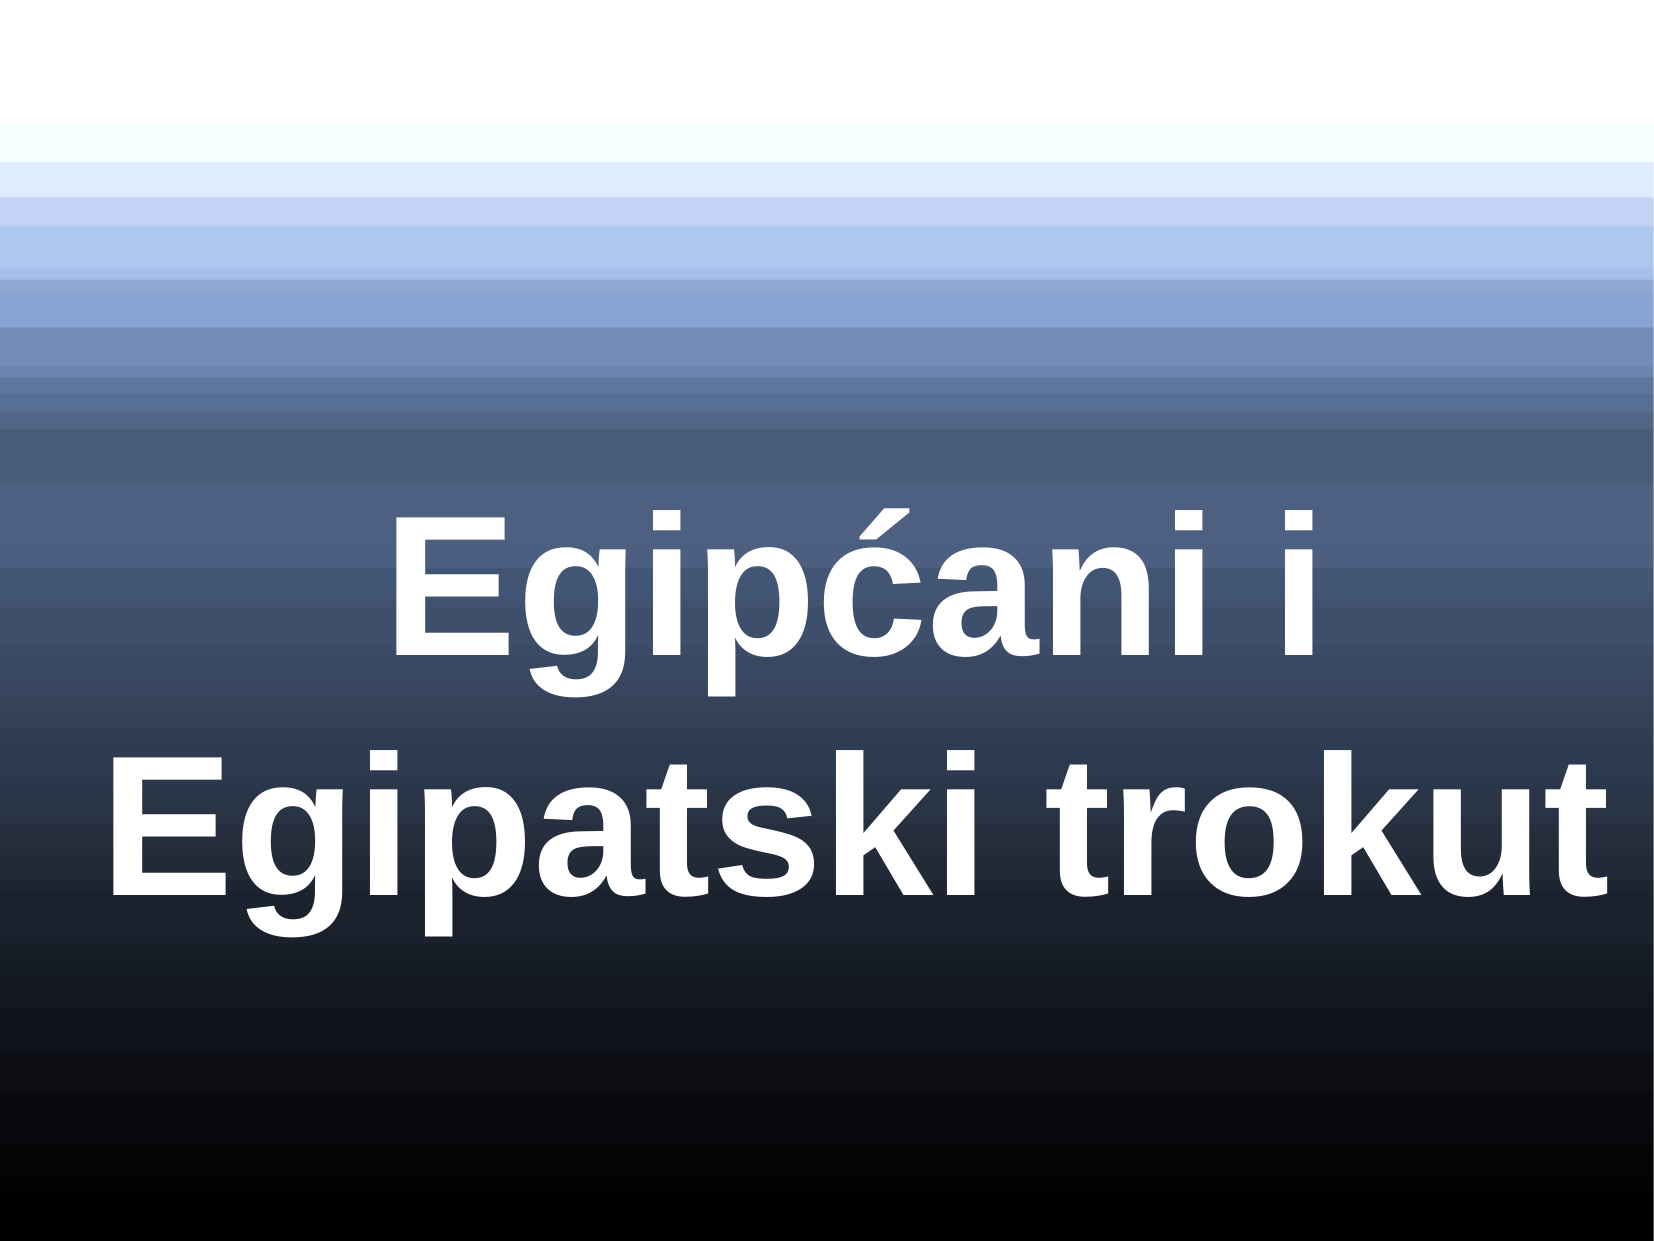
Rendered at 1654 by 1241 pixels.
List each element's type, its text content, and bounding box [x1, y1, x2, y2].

title Egipćani i Egipatski trokut [29, 455, 1654, 903]
